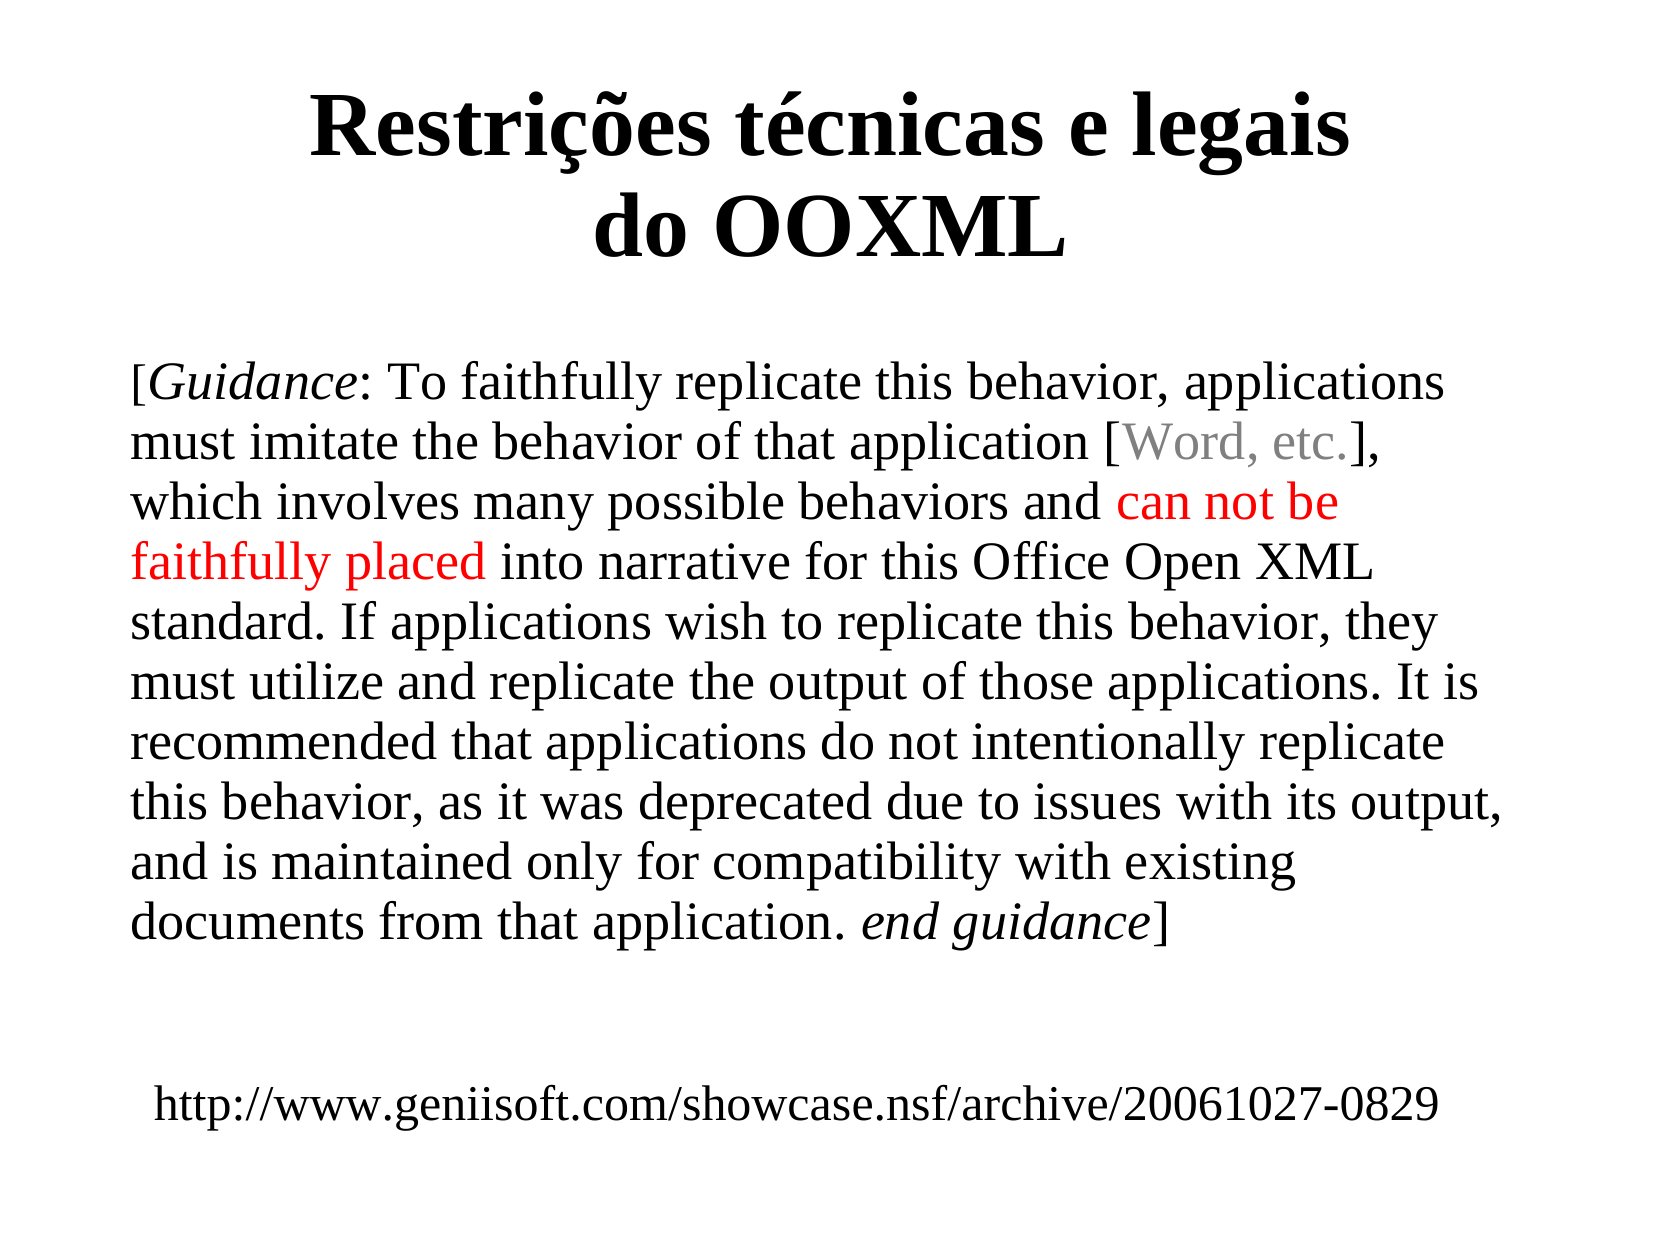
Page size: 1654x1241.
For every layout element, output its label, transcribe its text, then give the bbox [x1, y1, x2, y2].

title Restrições técnicas e legais do OOXML [150, 47, 1535, 303]
text_box http://www.geniisoft.com/showcase.nsf/archive/20061027-0829 [153, 1076, 1441, 1137]
text_box [Guidance: To faithfully replicate this behavior, applications must imitate the behavior of that application [Word, etc.], which involves many possible behaviors and can not be faithfully placed into narrative for this Office Open XML standard. If applications wish to replicate this behavior, they must utilize and replicate the output of those applications. It is recommended that applications do not intentionally replicate this behavior, as it was deprecated due to issues with its output, and is maintained only for compatibility with existing documents from that application. end guidance] [130, 351, 1515, 1007]
